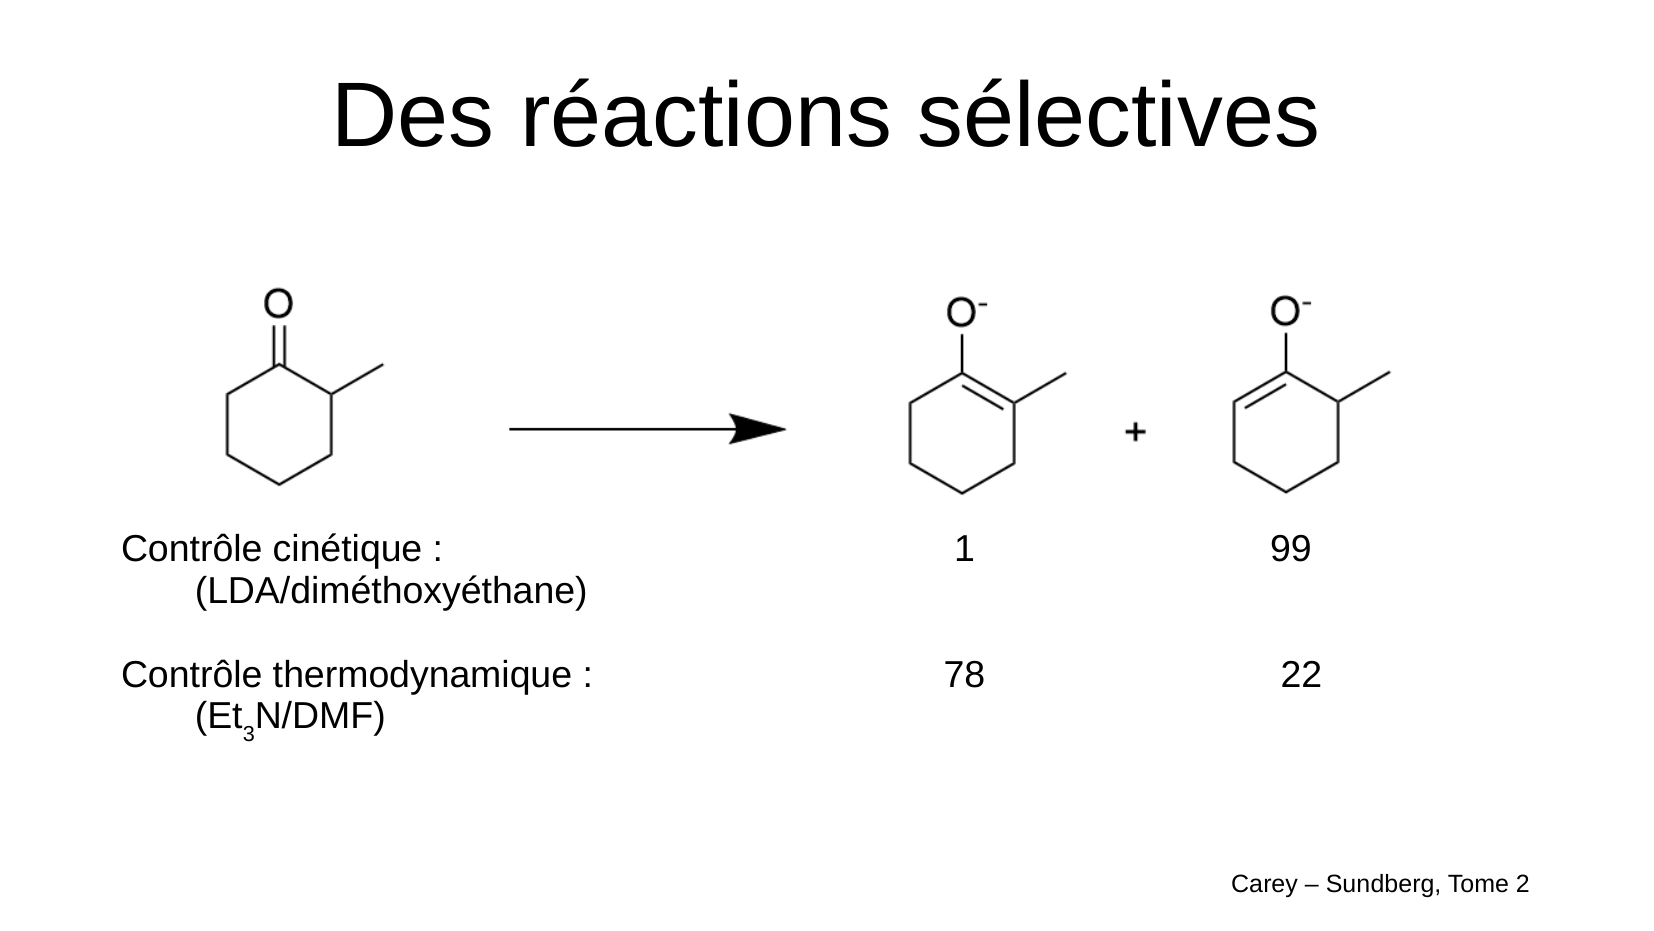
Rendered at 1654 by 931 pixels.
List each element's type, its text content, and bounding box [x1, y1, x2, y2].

text_box Carey – Sundberg, Tome 2 [1216, 862, 1654, 906]
text_box Contrôle cinétique : 1 99 (LDA/diméthoxyéthane) Contrôle thermodynamique : 78 22 (Et3N/DMF) [106, 519, 1430, 754]
picture [153, 235, 1515, 556]
title Des réactions sélectives [82, 37, 1571, 193]
